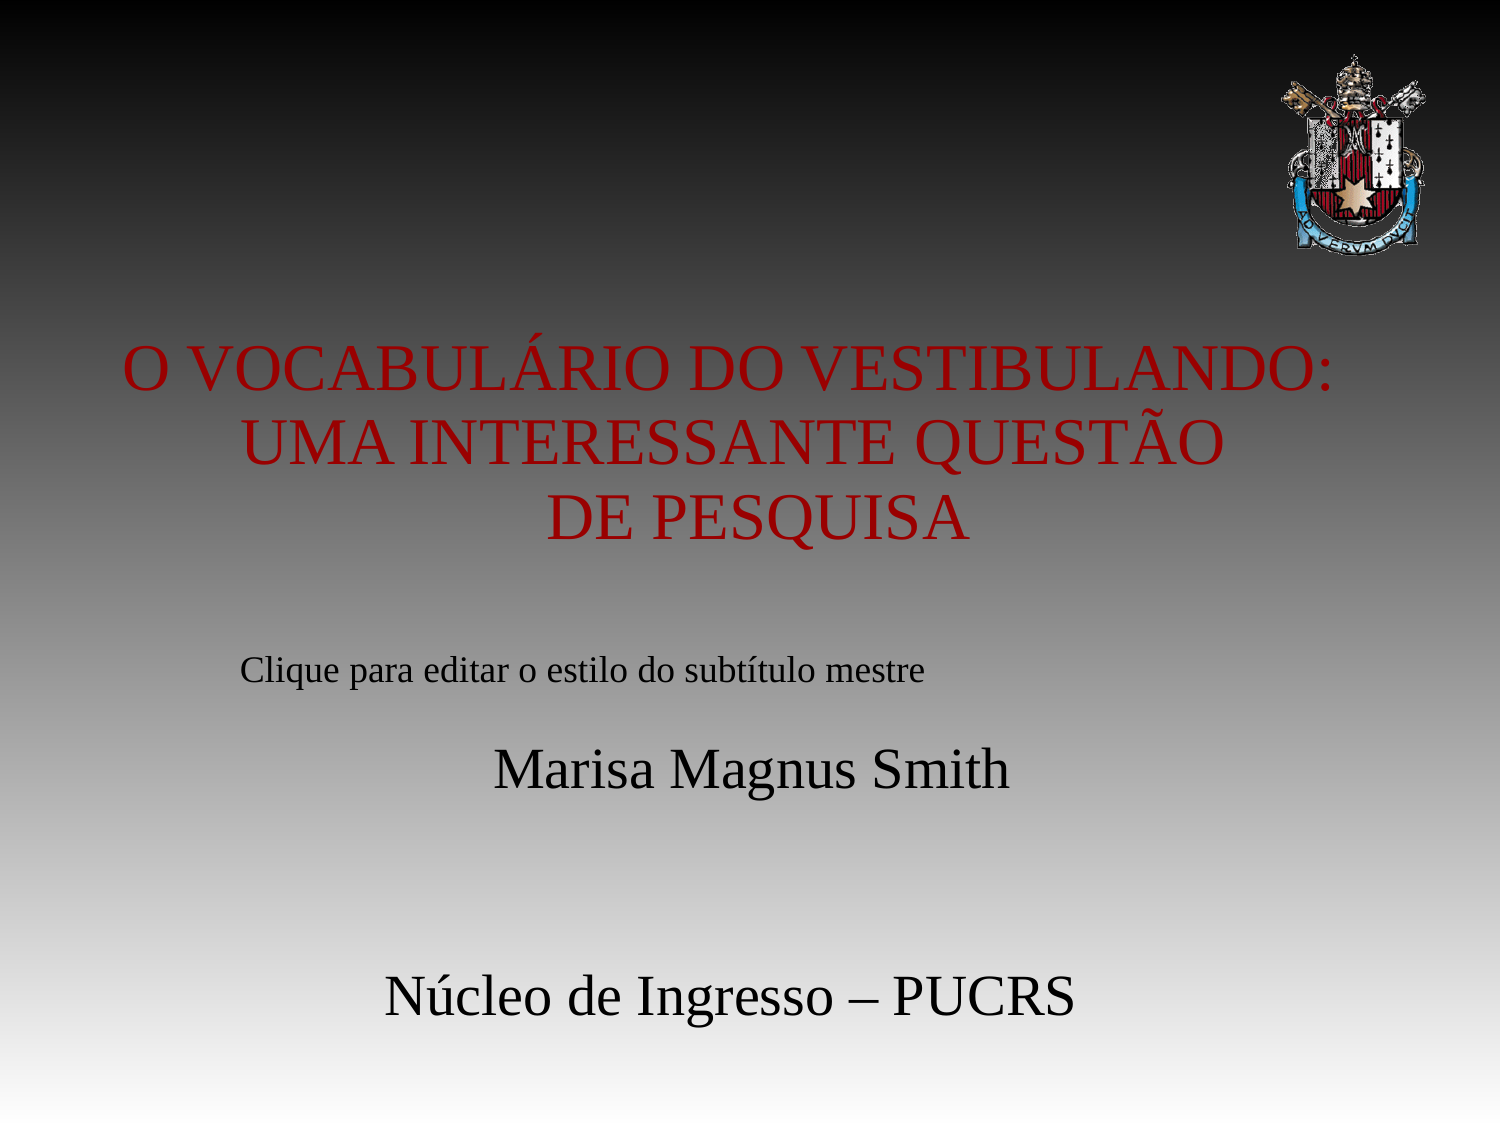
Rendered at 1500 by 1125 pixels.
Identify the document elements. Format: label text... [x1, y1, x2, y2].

text_box O VOCABULÁRIO DO VESTIBULANDO: UMA INTERESSANTE QUESTÃO DE PESQUISA [41, 338, 1459, 604]
text_box Marisa Magnus Smith [64, 723, 1440, 809]
chart [1281, 54, 1426, 256]
text_box Núcleo de Ingresso – PUCRS [112, 969, 1365, 1035]
